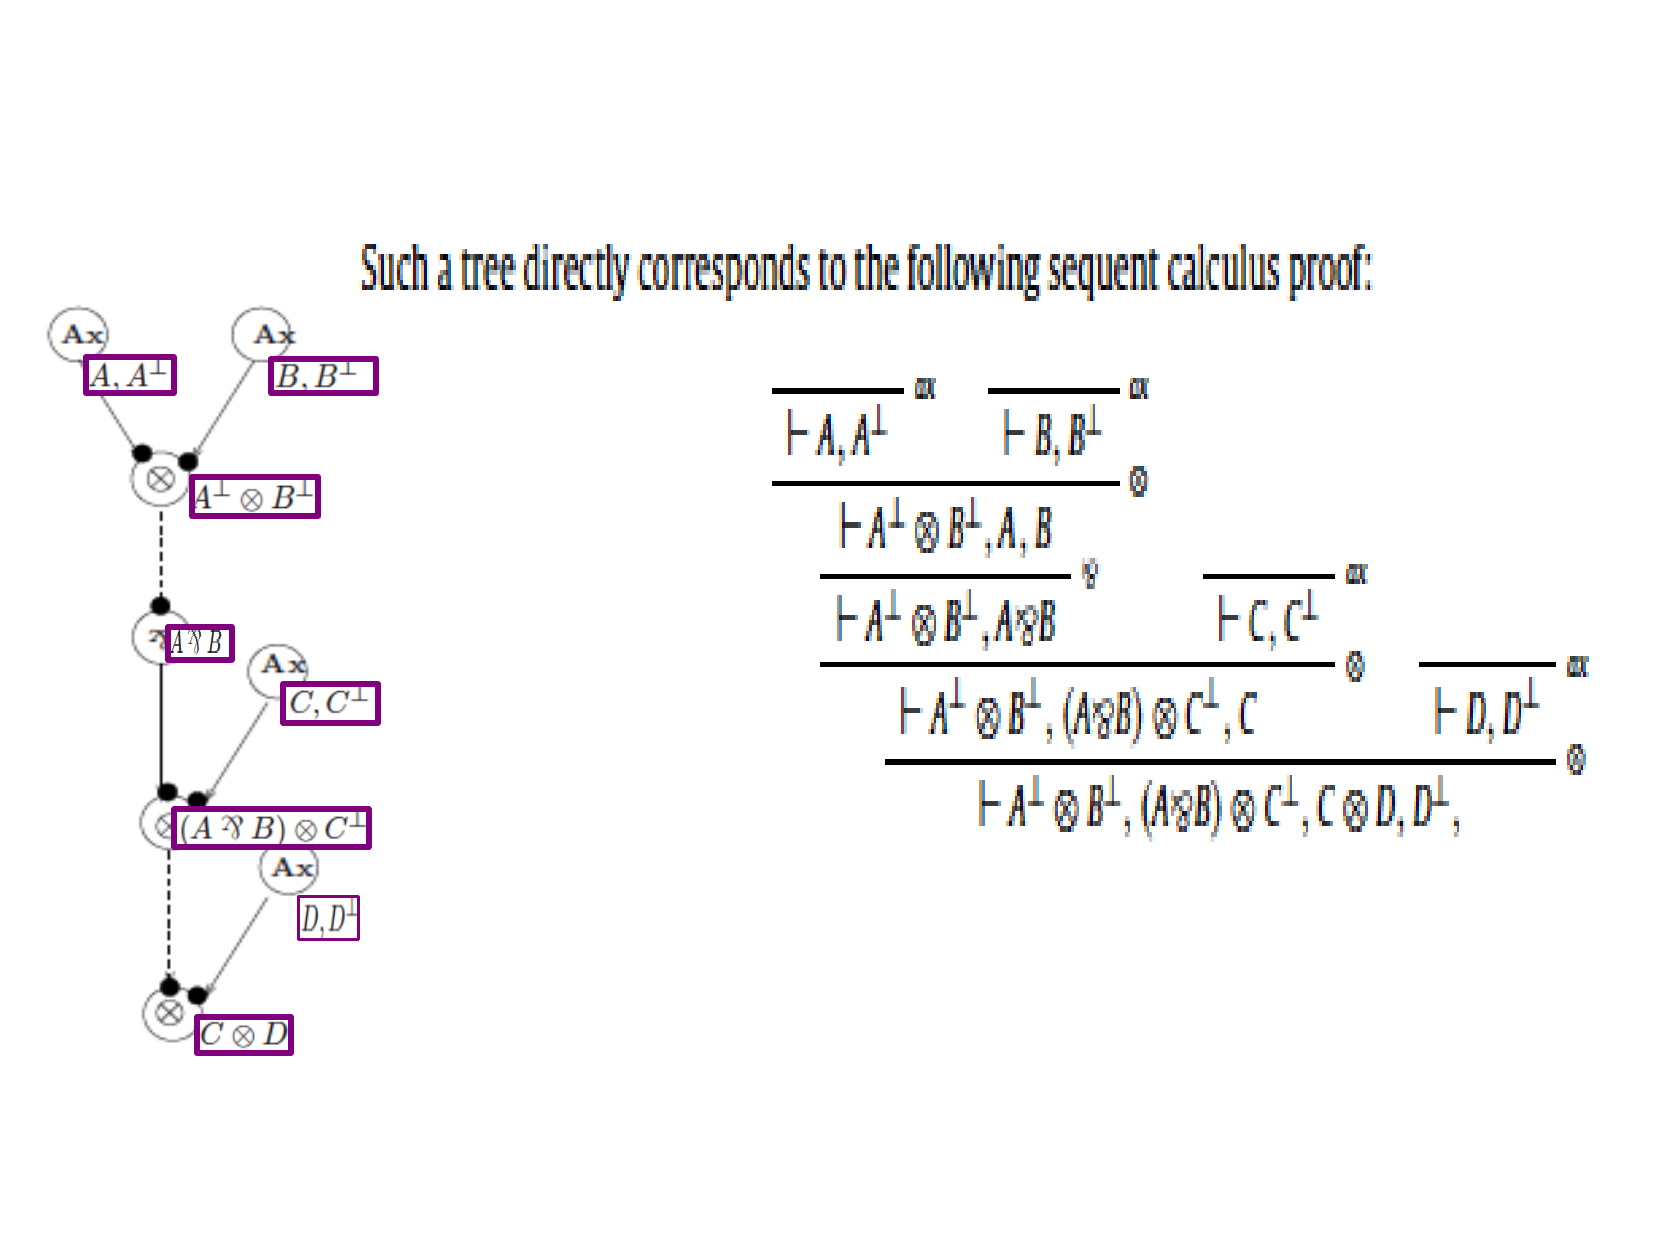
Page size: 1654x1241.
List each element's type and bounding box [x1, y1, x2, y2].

picture [300, 897, 357, 938]
picture [25, 224, 1654, 1051]
picture [199, 1020, 289, 1050]
